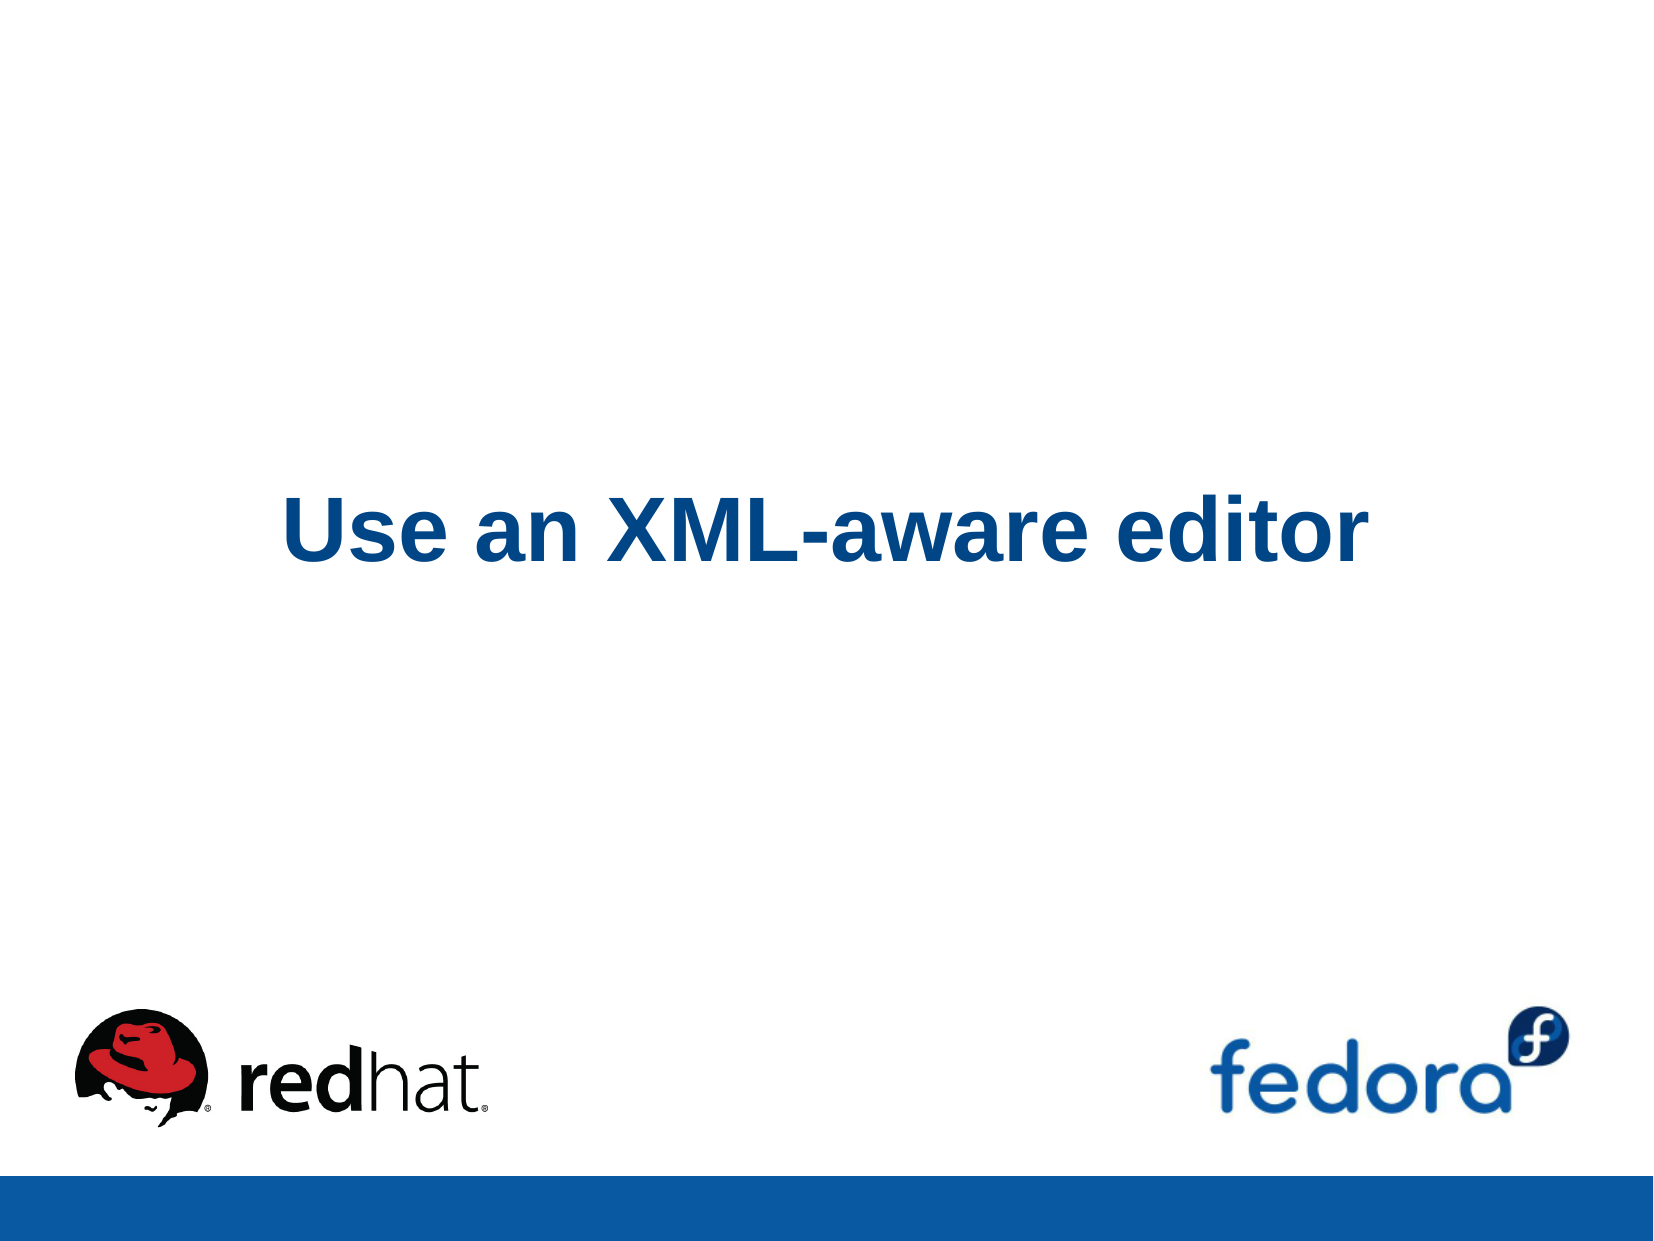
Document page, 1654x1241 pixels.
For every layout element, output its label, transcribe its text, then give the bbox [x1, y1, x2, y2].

picture [75, 1009, 488, 1142]
picture [0, 1176, 1654, 1241]
subtitle Use an XML-aware editor [82, 56, 1571, 1102]
picture [1200, 997, 1576, 1125]
